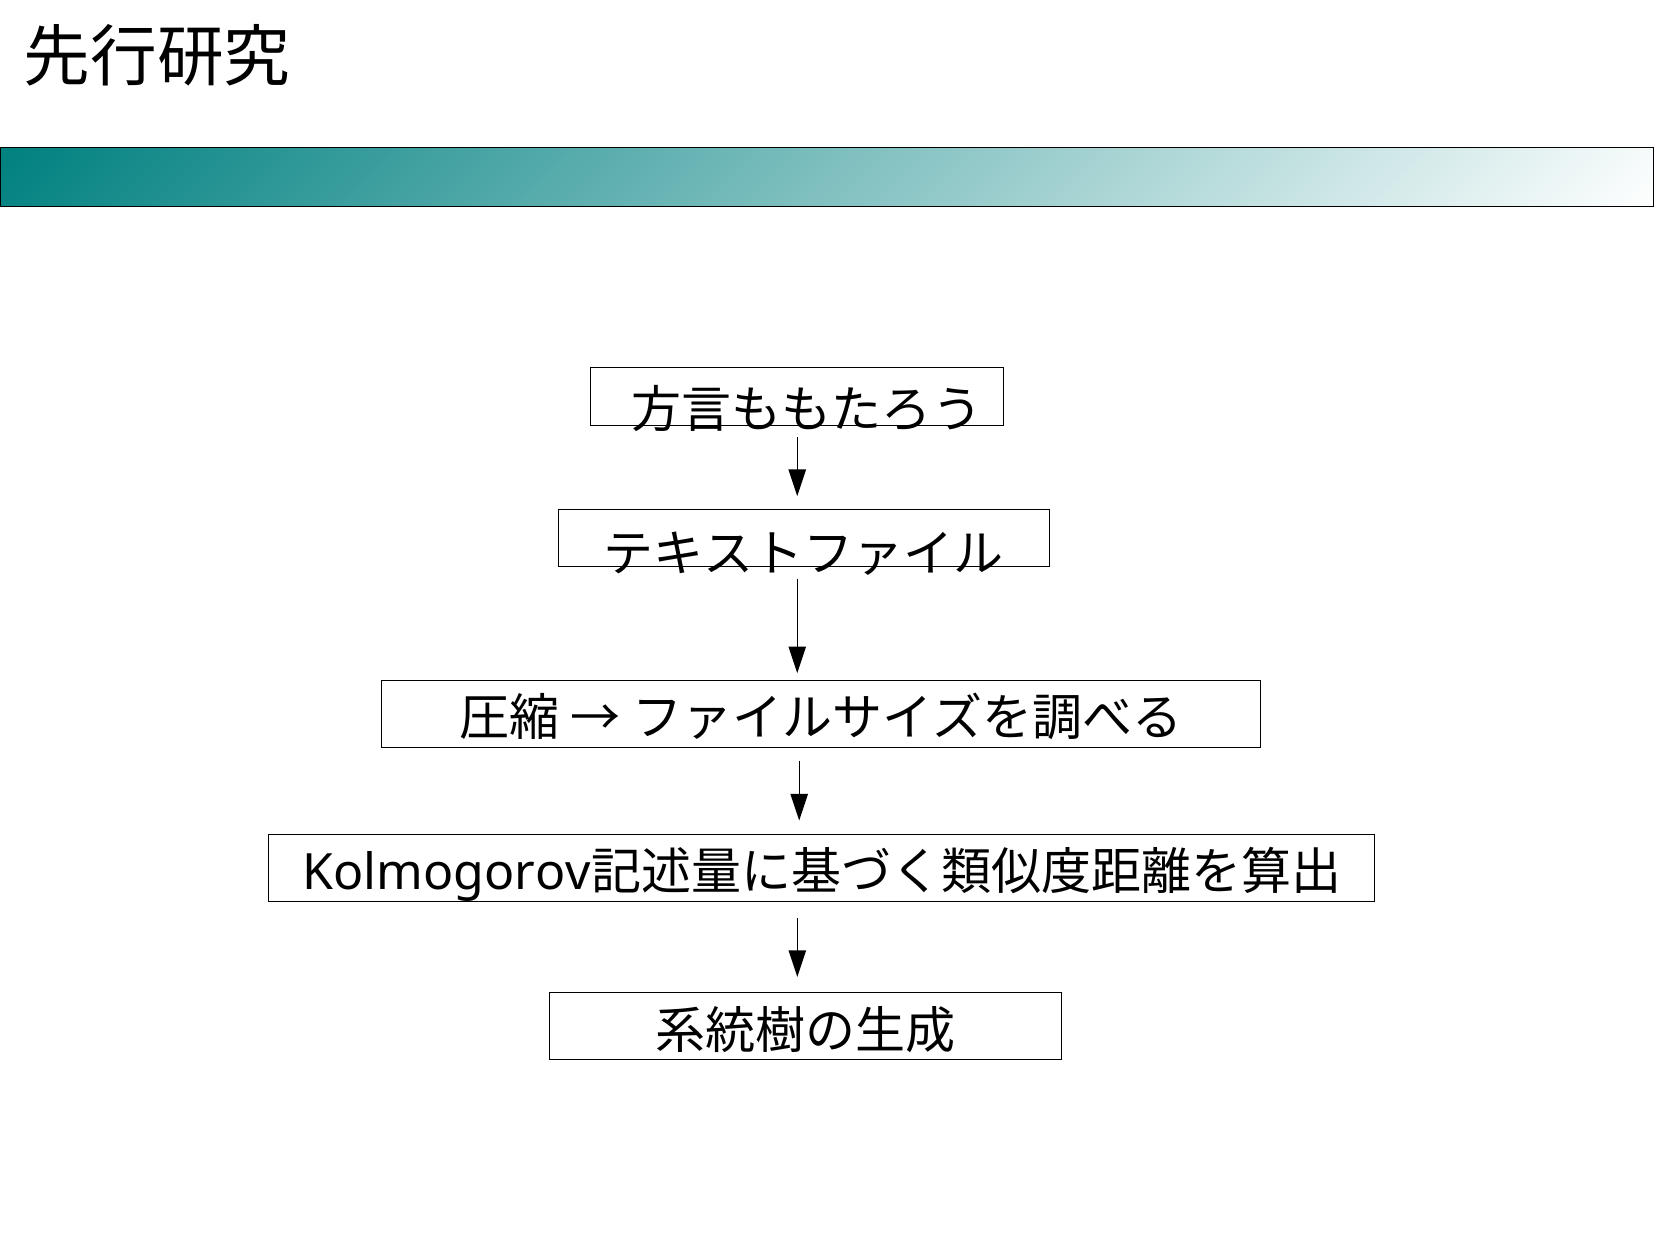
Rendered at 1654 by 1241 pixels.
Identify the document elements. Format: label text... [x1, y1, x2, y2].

text_box テキストファイル [589, 510, 1049, 566]
text_box Kolmogorov記述量に基づく類似度距離を算出 [268, 834, 1375, 902]
text_box 系統樹の生成 [549, 992, 1062, 1060]
text_box 方言ももたろう [617, 362, 1021, 433]
text_box 圧縮 → ファイルサイズを調べる [381, 680, 1261, 748]
title 先行研究 [23, 29, 562, 182]
text_box テキストファイル [589, 506, 1058, 576]
